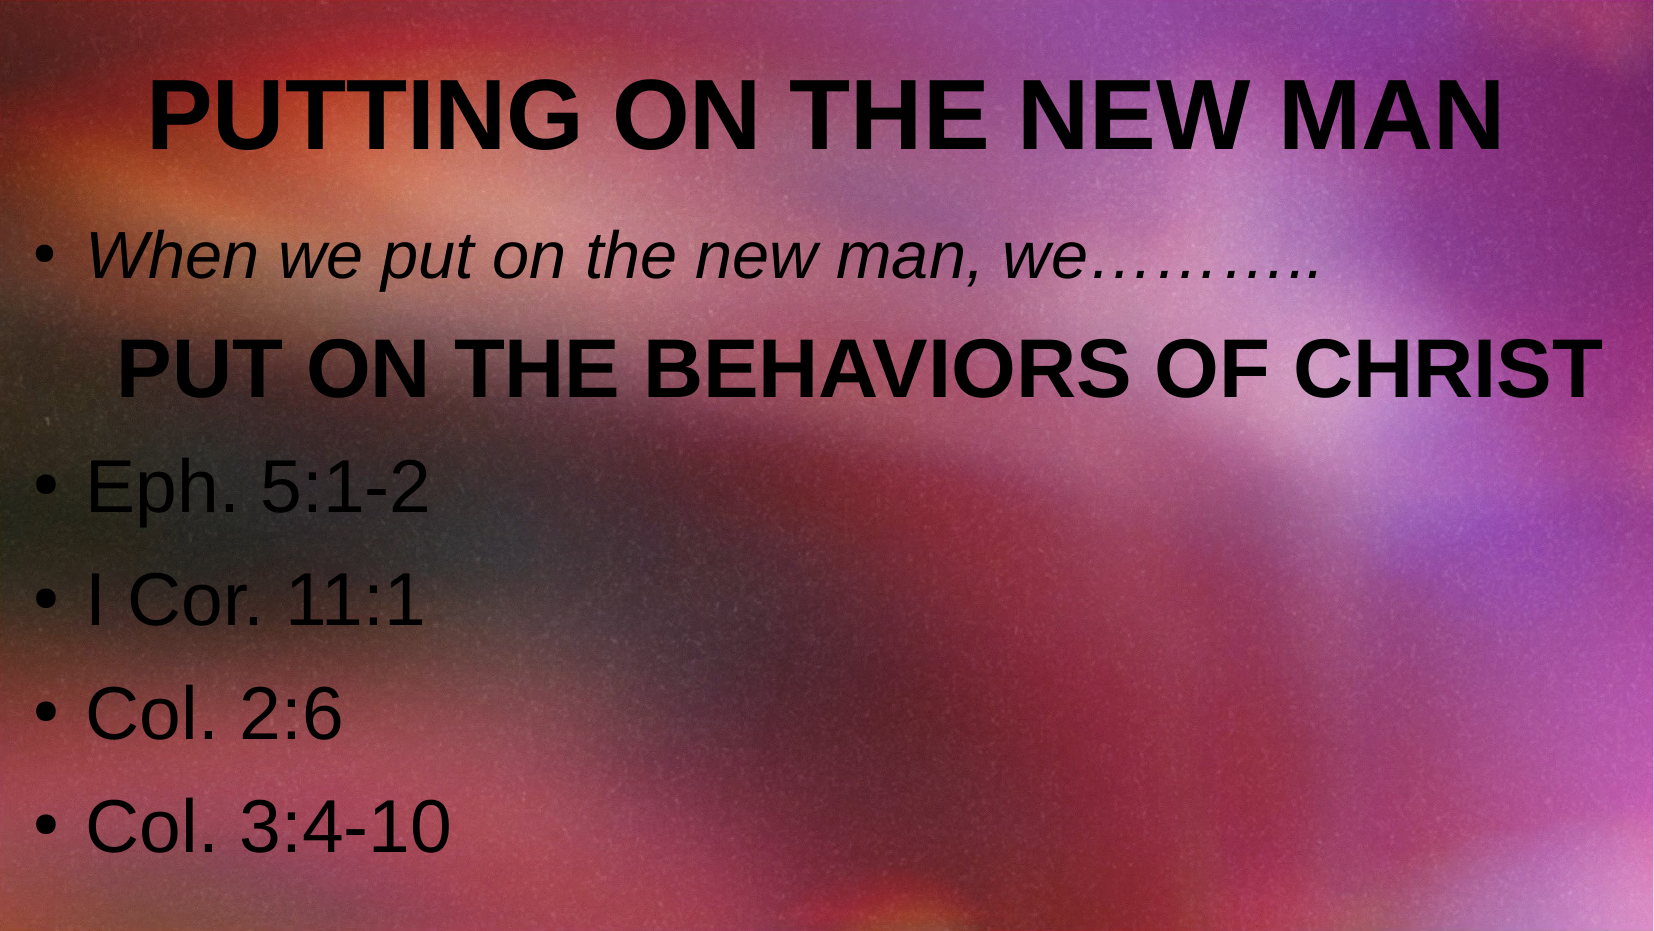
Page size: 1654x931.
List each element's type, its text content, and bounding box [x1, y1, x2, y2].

title PUTTING ON THE NEW MAN [82, 37, 1571, 193]
picture [0, 0, 1654, 931]
list When we put on the new man, we……….. PUT ON THE BEHAVIORS OF CHRIST Eph. 5:1-2 I Cor. 11:1 Col. 2:6 Col. 3:4-10 [15, 217, 1636, 931]
